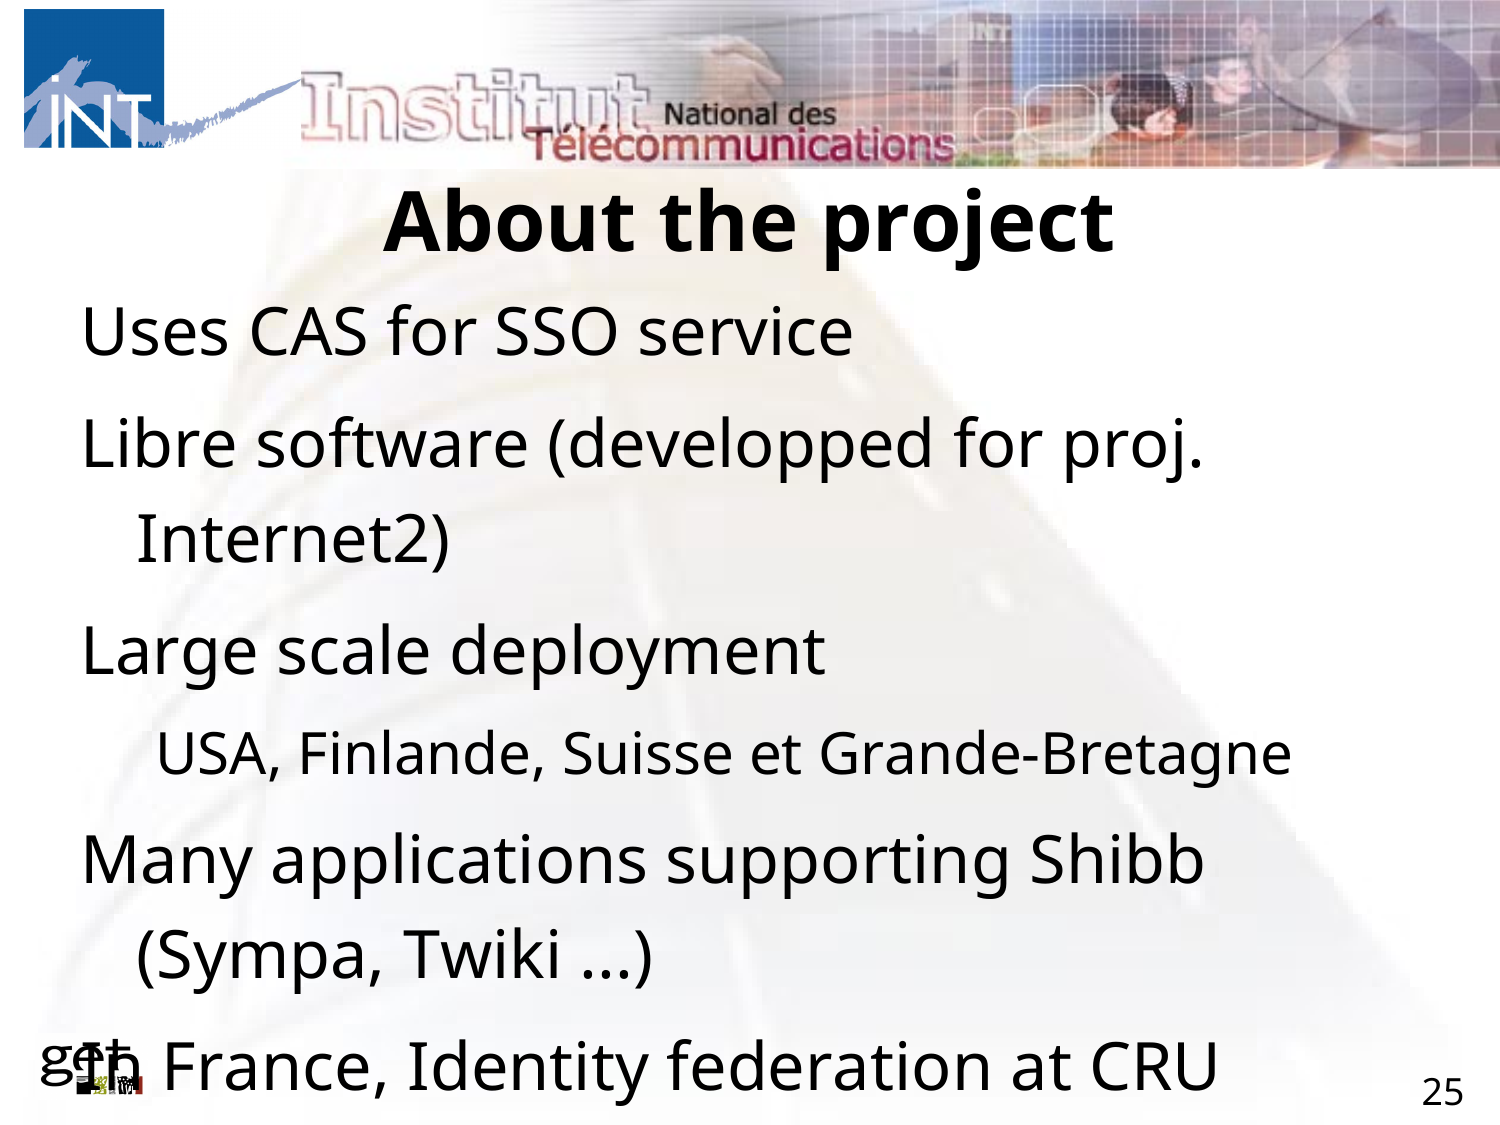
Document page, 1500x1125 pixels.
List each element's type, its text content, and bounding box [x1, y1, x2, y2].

picture [0, 0, 1500, 1125]
list Uses CAS for SSO service Libre software (developped for proj. Internet2) Large scale deployment USA, Finlande, Suisse et Grande-Bretagne Many applications supporting Shibb (Sympa, Twiki ...) In France, Identity federation at CRU [80, 279, 1474, 1026]
title About the project [75, 156, 1425, 276]
